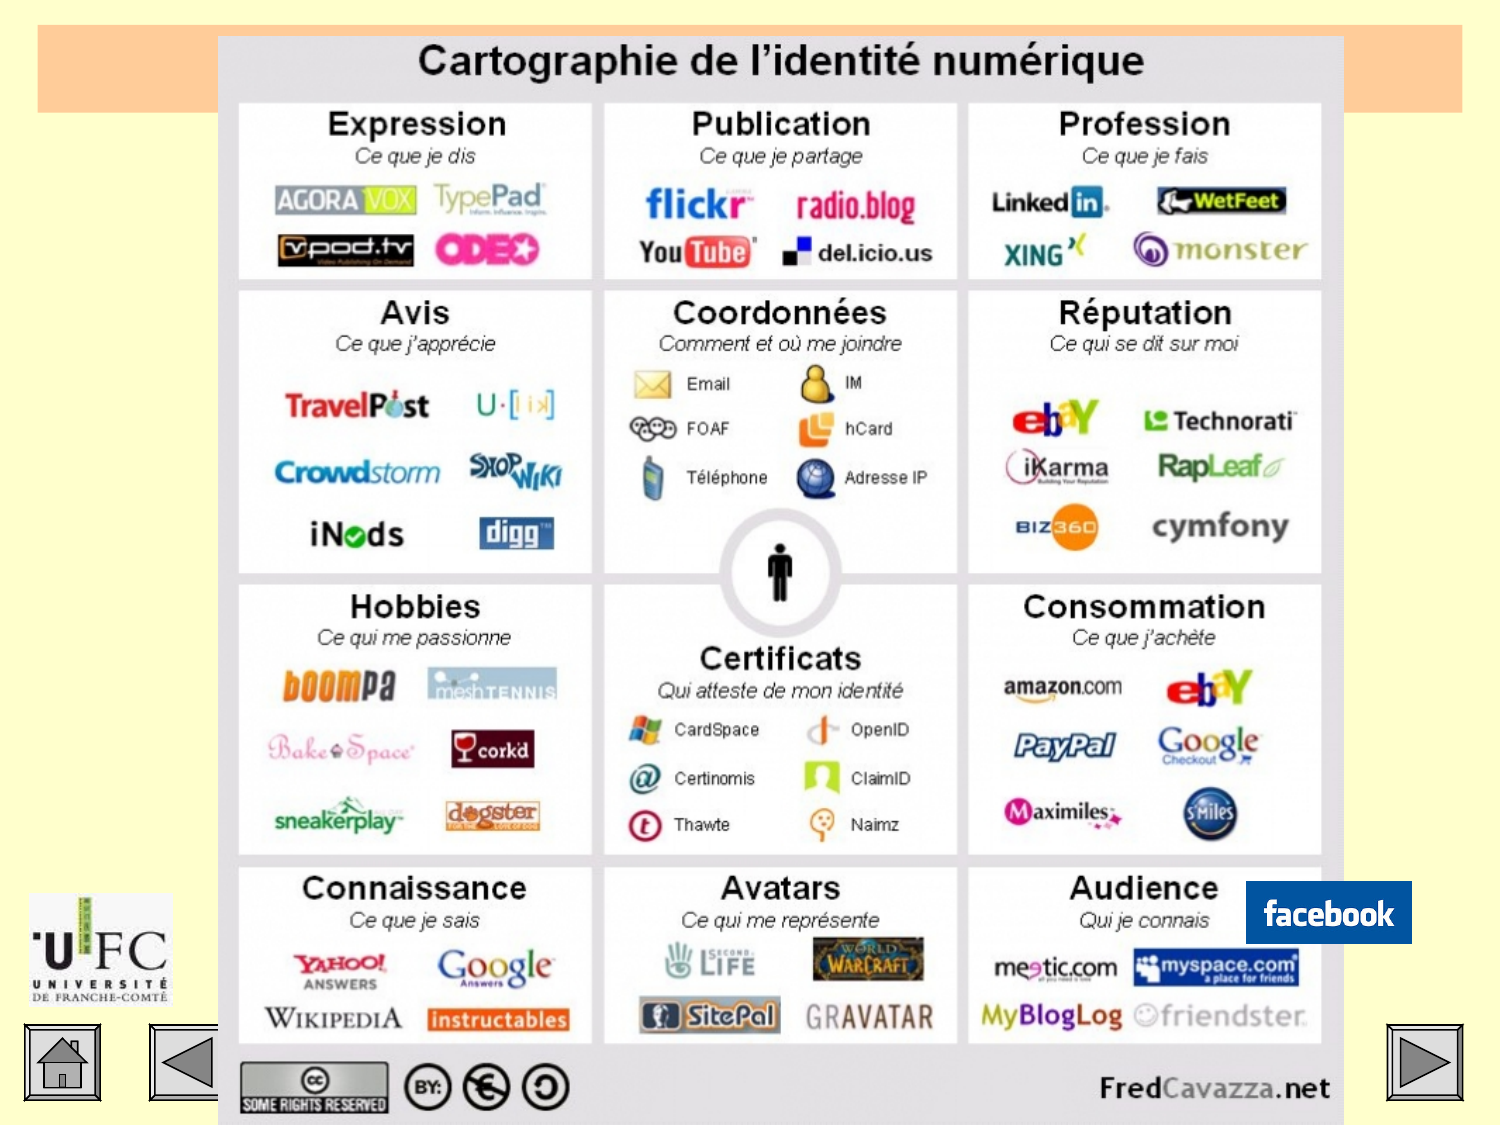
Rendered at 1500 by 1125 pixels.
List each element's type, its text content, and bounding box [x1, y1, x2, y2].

title Identité numérique [37, 24, 1463, 113]
picture [218, 36, 1412, 1125]
picture [29, 893, 173, 1007]
